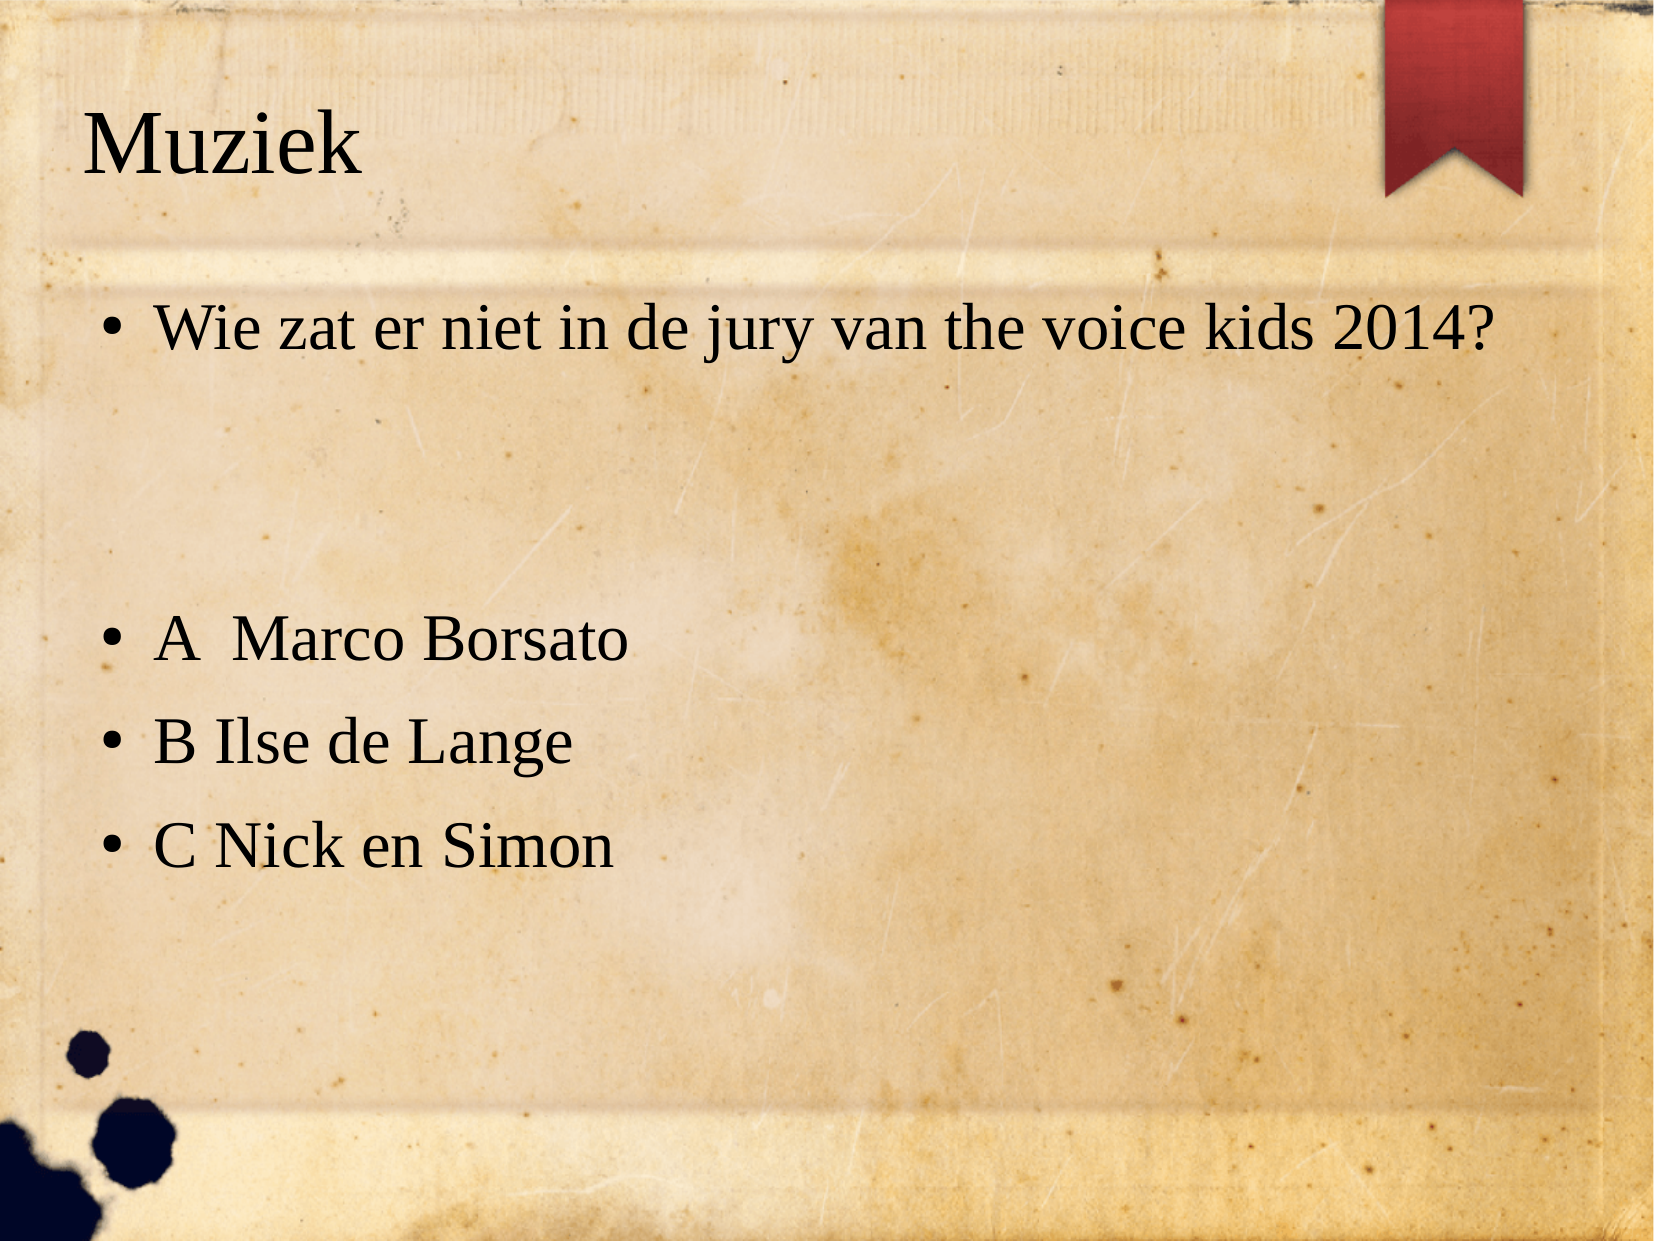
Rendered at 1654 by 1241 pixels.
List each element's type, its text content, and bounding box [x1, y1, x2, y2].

picture [0, 0, 1654, 1241]
list Wie zat er niet in de jury van the voice kids 2014? A Marco Borsato B Ilse de Lange C Nick en Simon [82, 290, 1538, 1010]
title Muziek [82, 49, 1347, 237]
